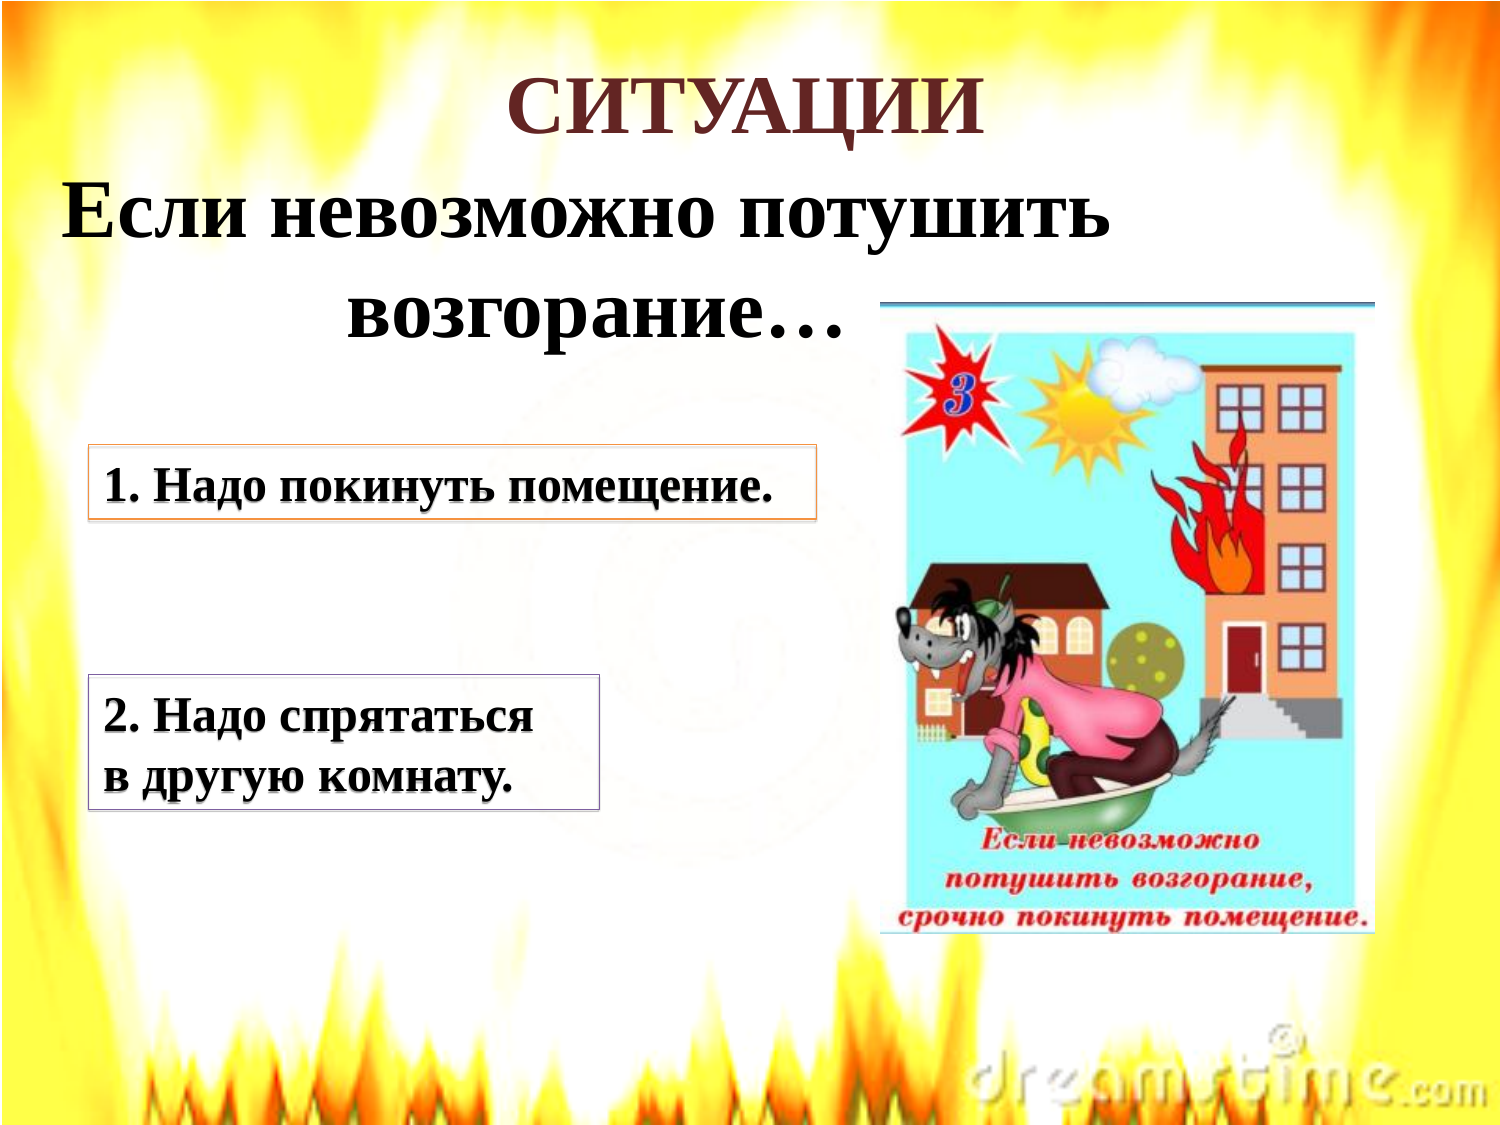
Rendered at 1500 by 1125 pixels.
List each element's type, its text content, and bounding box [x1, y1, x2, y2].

text_box 1. Надо покинуть помещение. [88, 444, 817, 520]
text_box 2. Надо спрятаться в другую комнату. [88, 674, 600, 810]
text_box Если невозможно потушить возгорание… [46, 146, 1148, 362]
text_box СИТУАЦИИ [491, 42, 1014, 146]
picture [2, 1, 1500, 1125]
